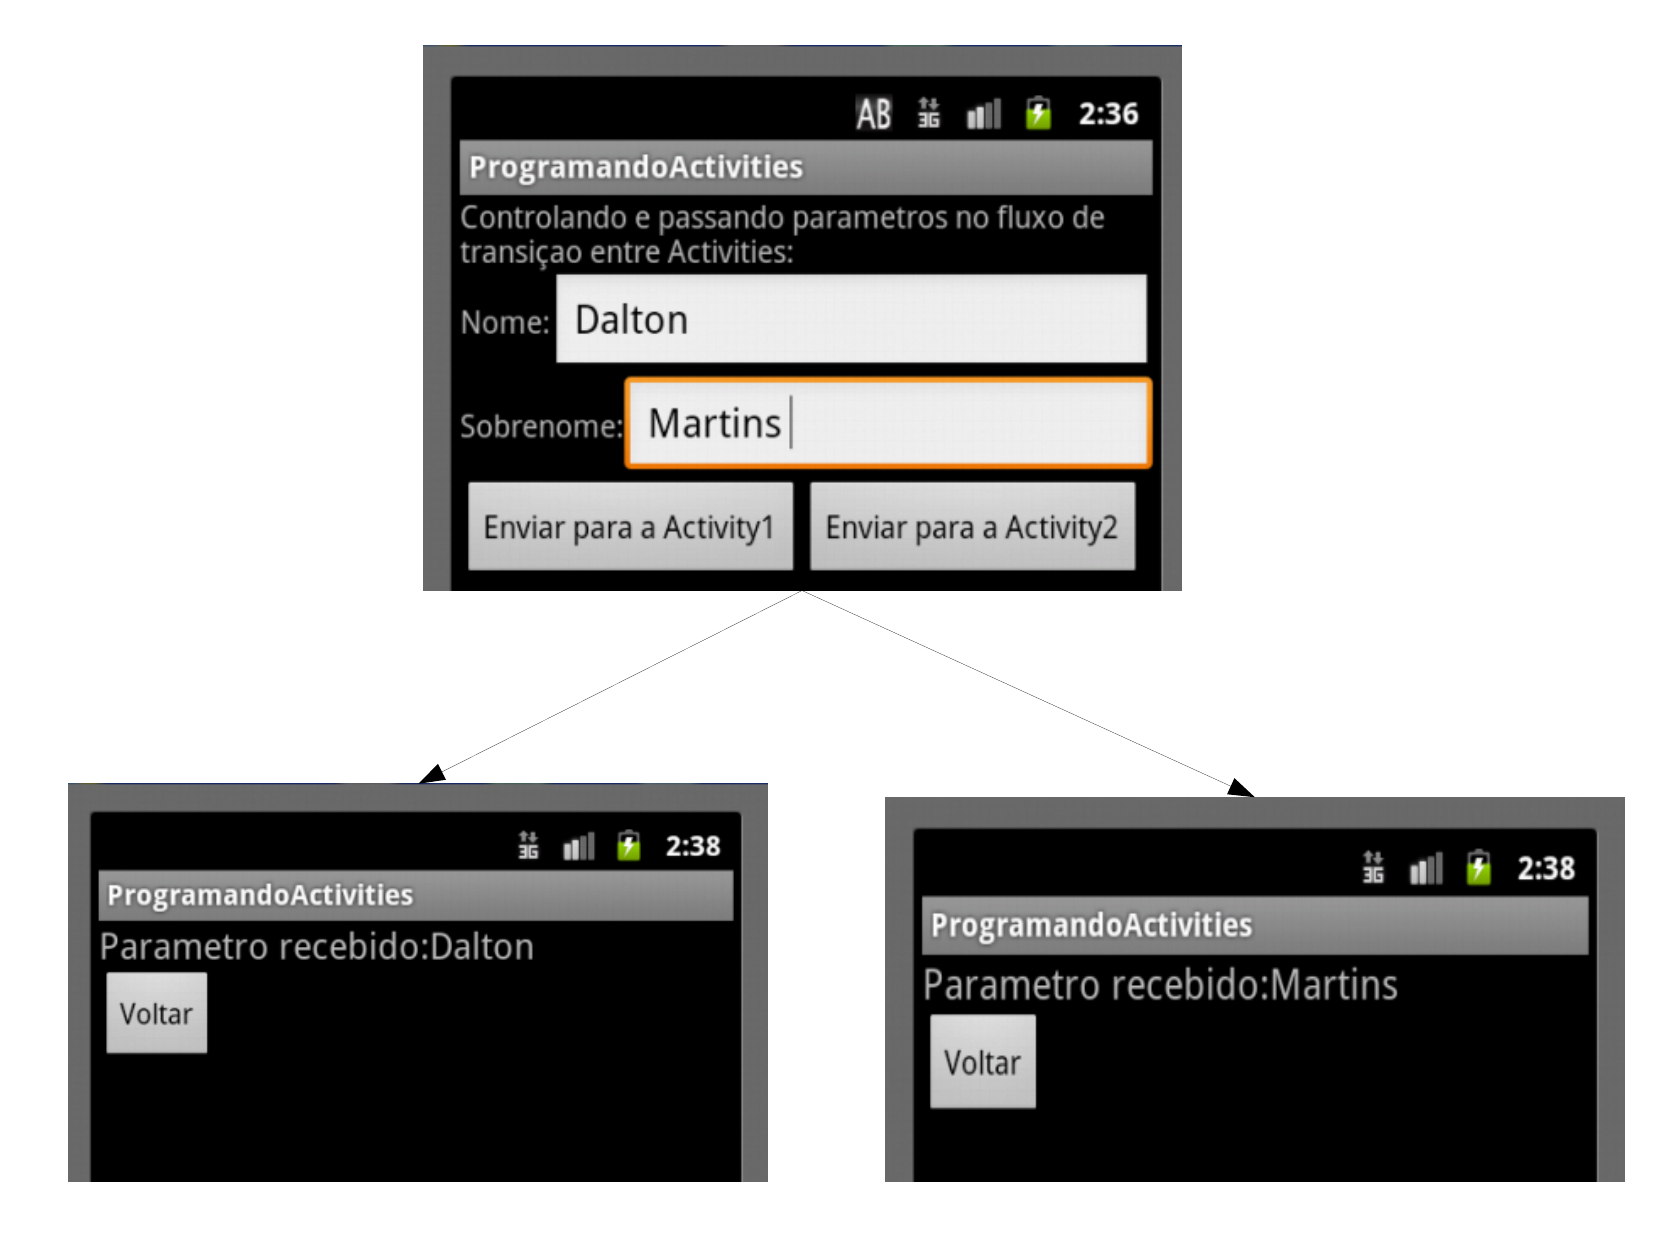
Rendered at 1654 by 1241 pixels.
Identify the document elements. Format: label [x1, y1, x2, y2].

picture [68, 783, 768, 1182]
picture [885, 797, 1625, 1182]
picture [423, 45, 1182, 591]
